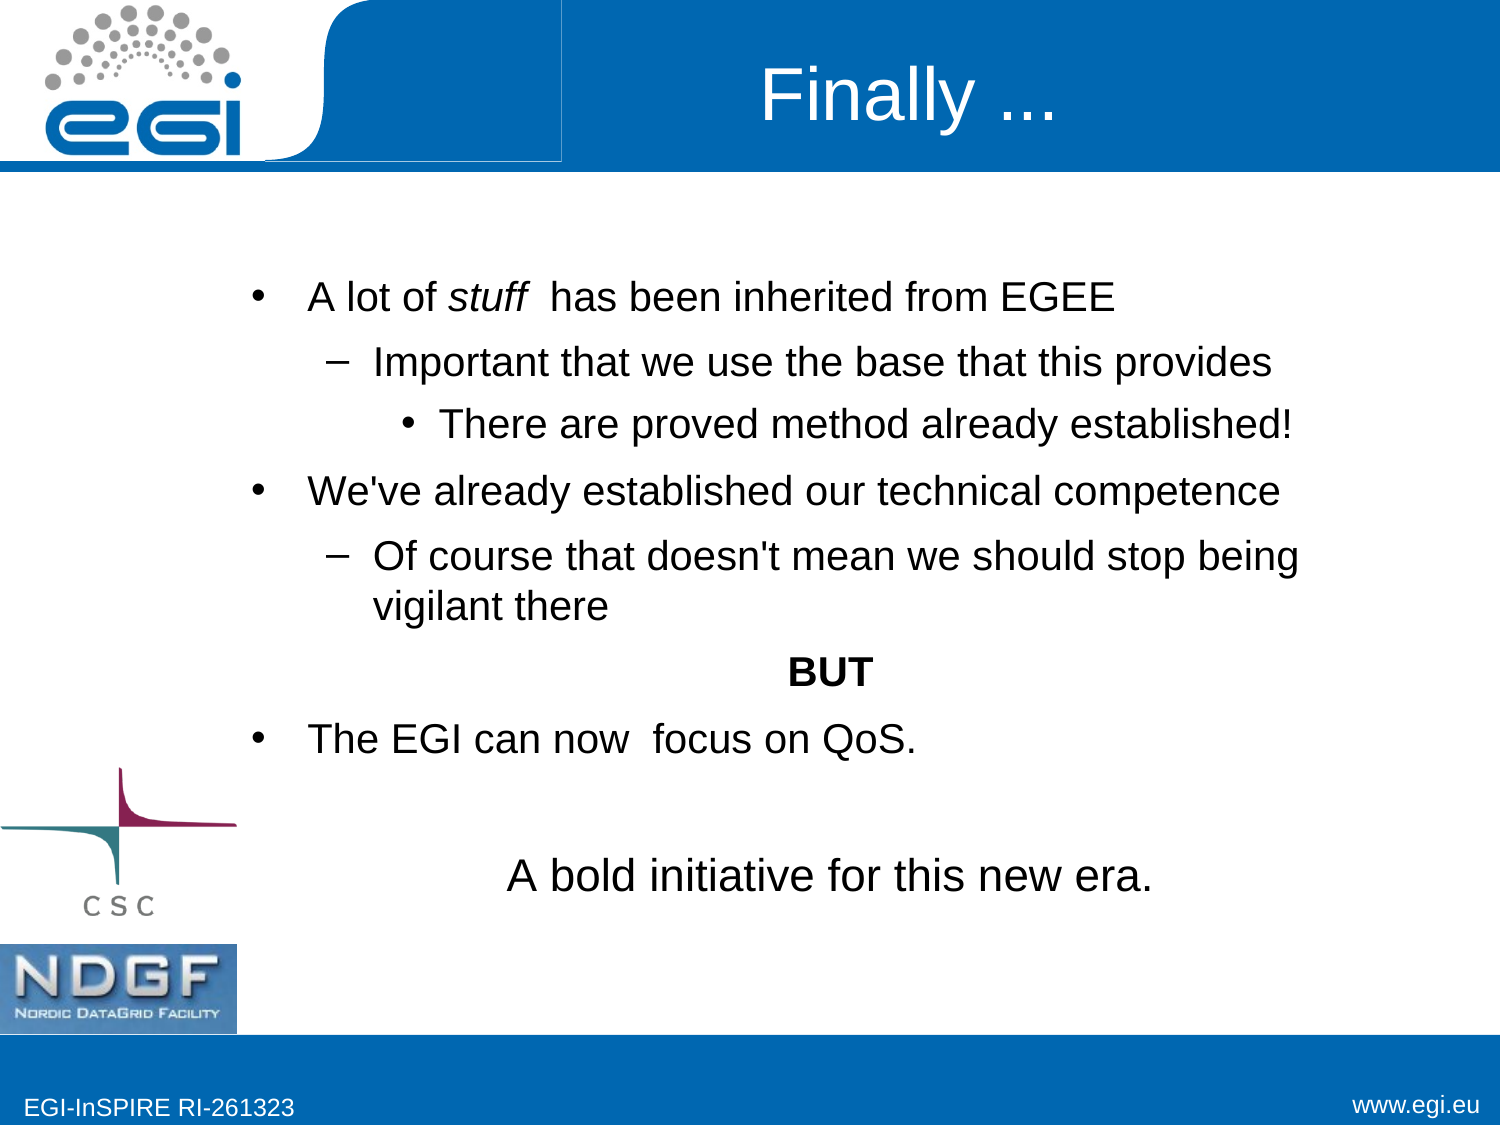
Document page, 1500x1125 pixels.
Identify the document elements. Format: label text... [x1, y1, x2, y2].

title Finally ... [348, 0, 1471, 208]
list A lot of stuff has been inherited from EGEE Important that we use the base that this provides There are proved method already established! We've already established our technical competence Of course that doesn't mean we should stop being vigilant there BUT The EGI can now focus on QoS. A bold initiative for this new era. [236, 262, 1426, 1006]
picture [0, 767, 236, 916]
picture [0, 0, 265, 161]
picture [0, 944, 237, 1034]
